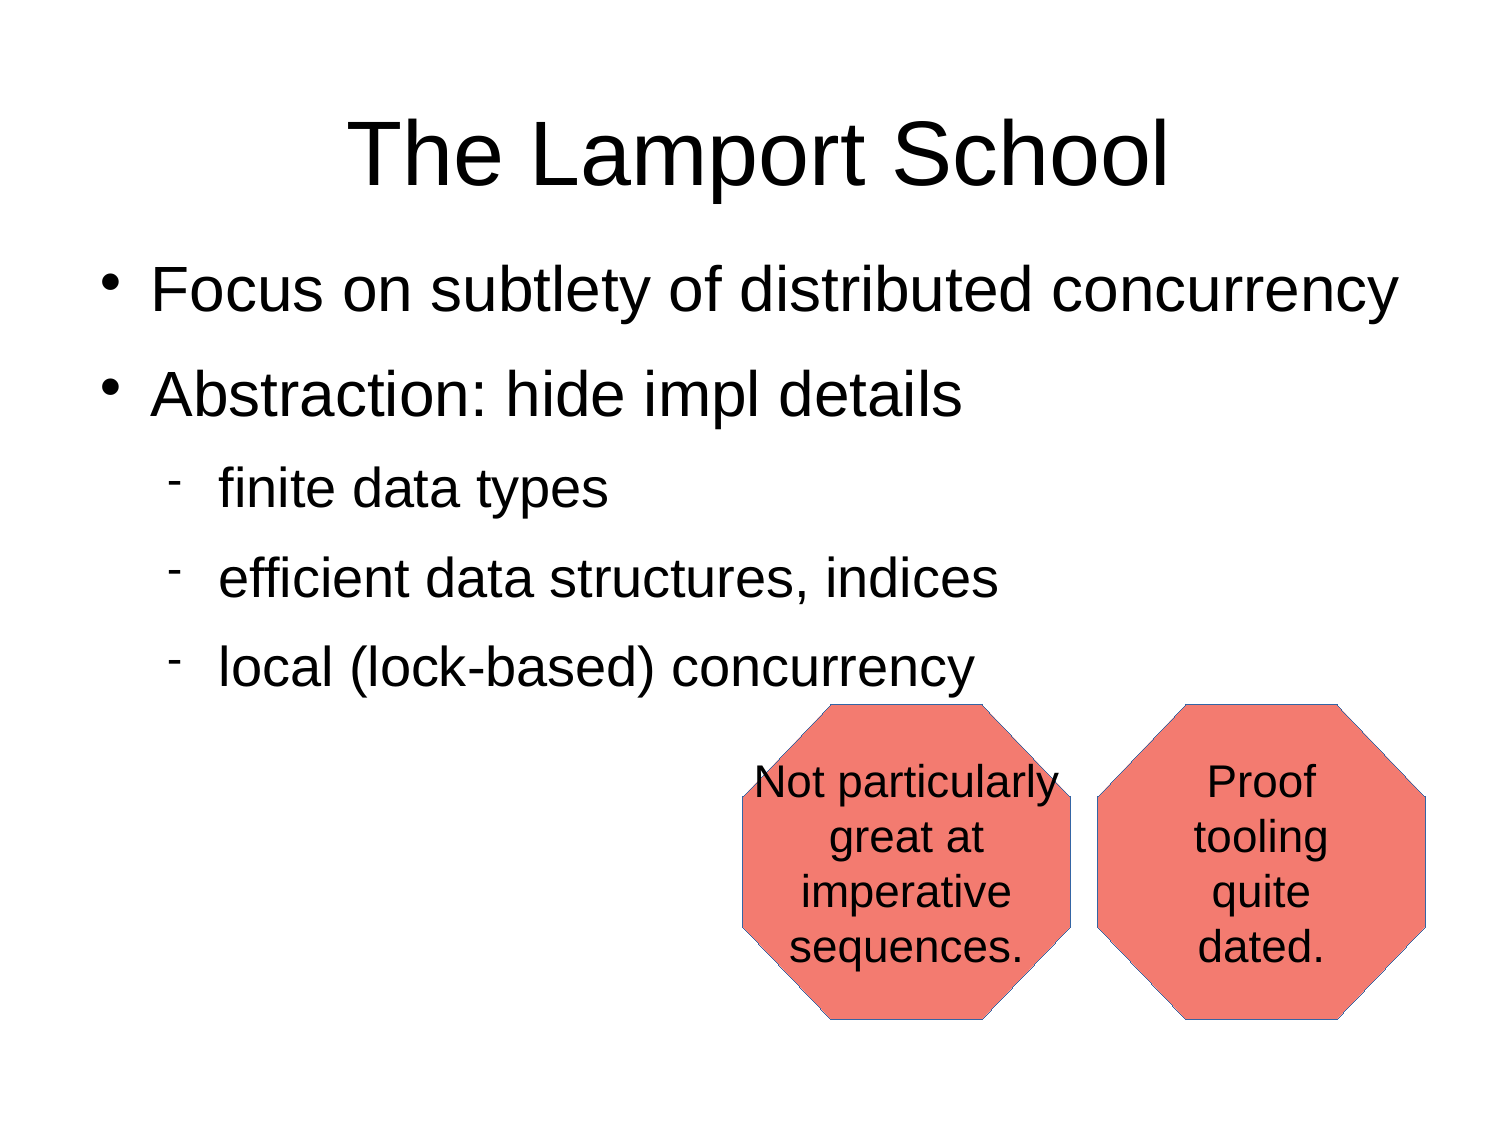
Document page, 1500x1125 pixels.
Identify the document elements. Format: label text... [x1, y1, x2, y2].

text_box Focus on subtlety of distributed concurrency Abstraction: hide impl details finite data types efficient data structures, indices local (lock-based) concurrency [82, 246, 1437, 761]
text_box Not particularly great at imperative sequences. [742, 704, 1071, 1020]
text_box The Lamport School [82, 75, 1437, 223]
text_box Proof tooling quite dated. [1097, 704, 1426, 1020]
